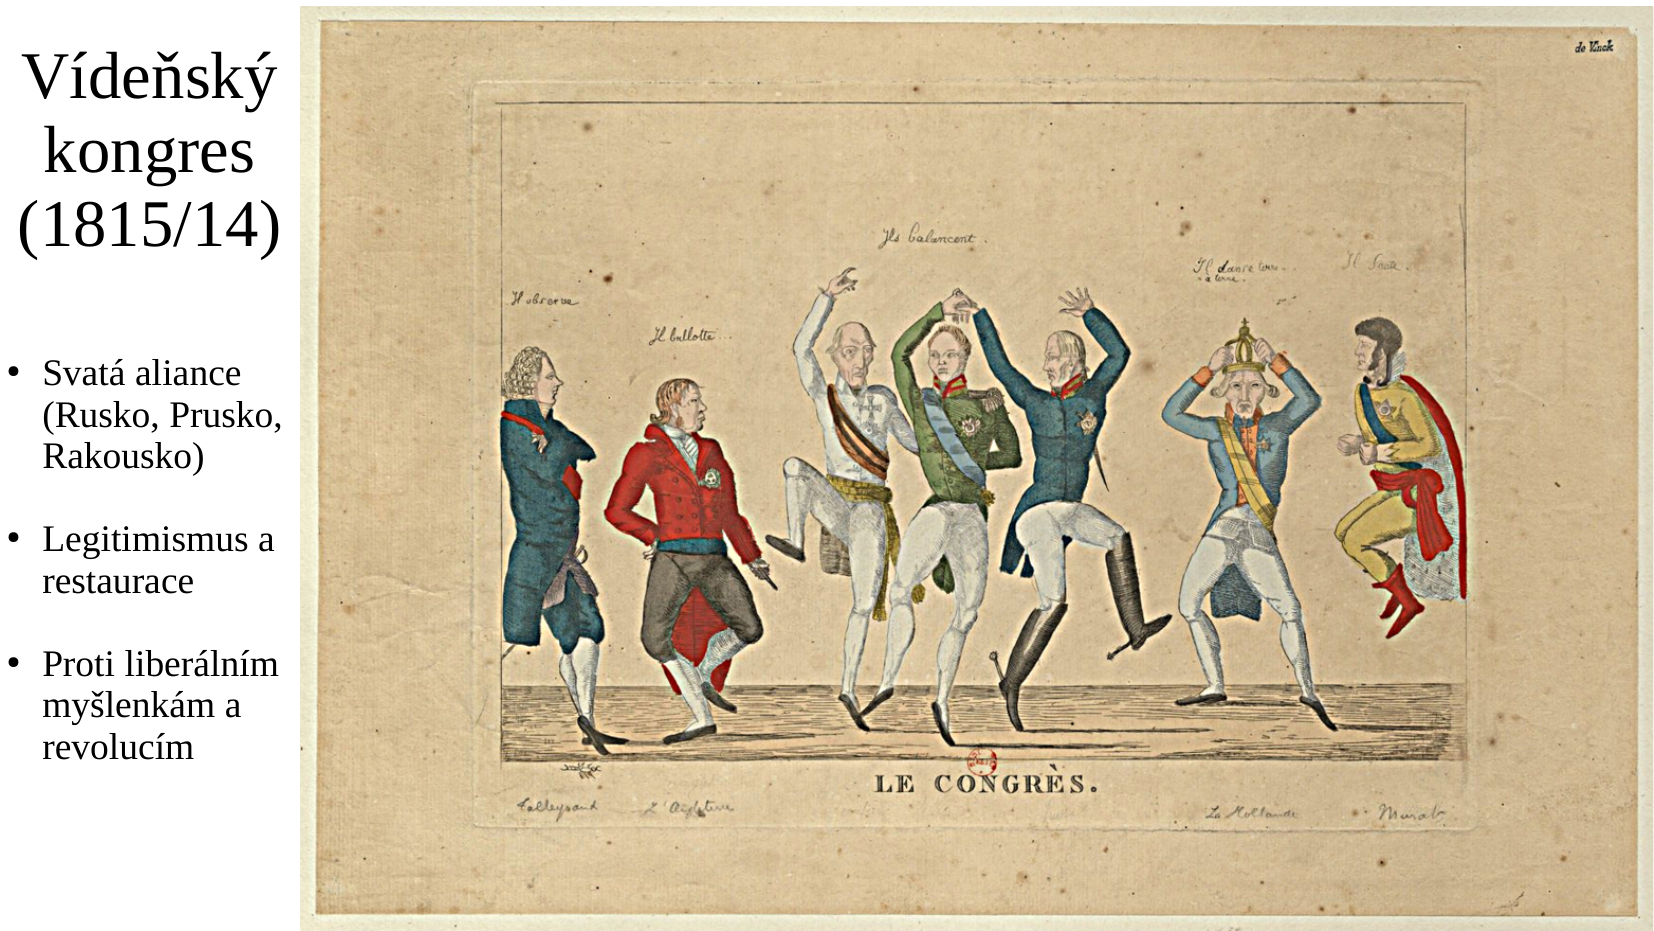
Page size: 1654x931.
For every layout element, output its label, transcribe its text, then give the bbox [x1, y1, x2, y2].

text_box Svatá aliance (Rusko, Prusko, Rakousko) Legitimismus a restaurace Proti liberálním myšlenkám a revolucím [0, 345, 301, 841]
picture [300, 6, 1654, 931]
title Vídeňský kongres (1815/14) [0, 0, 301, 301]
